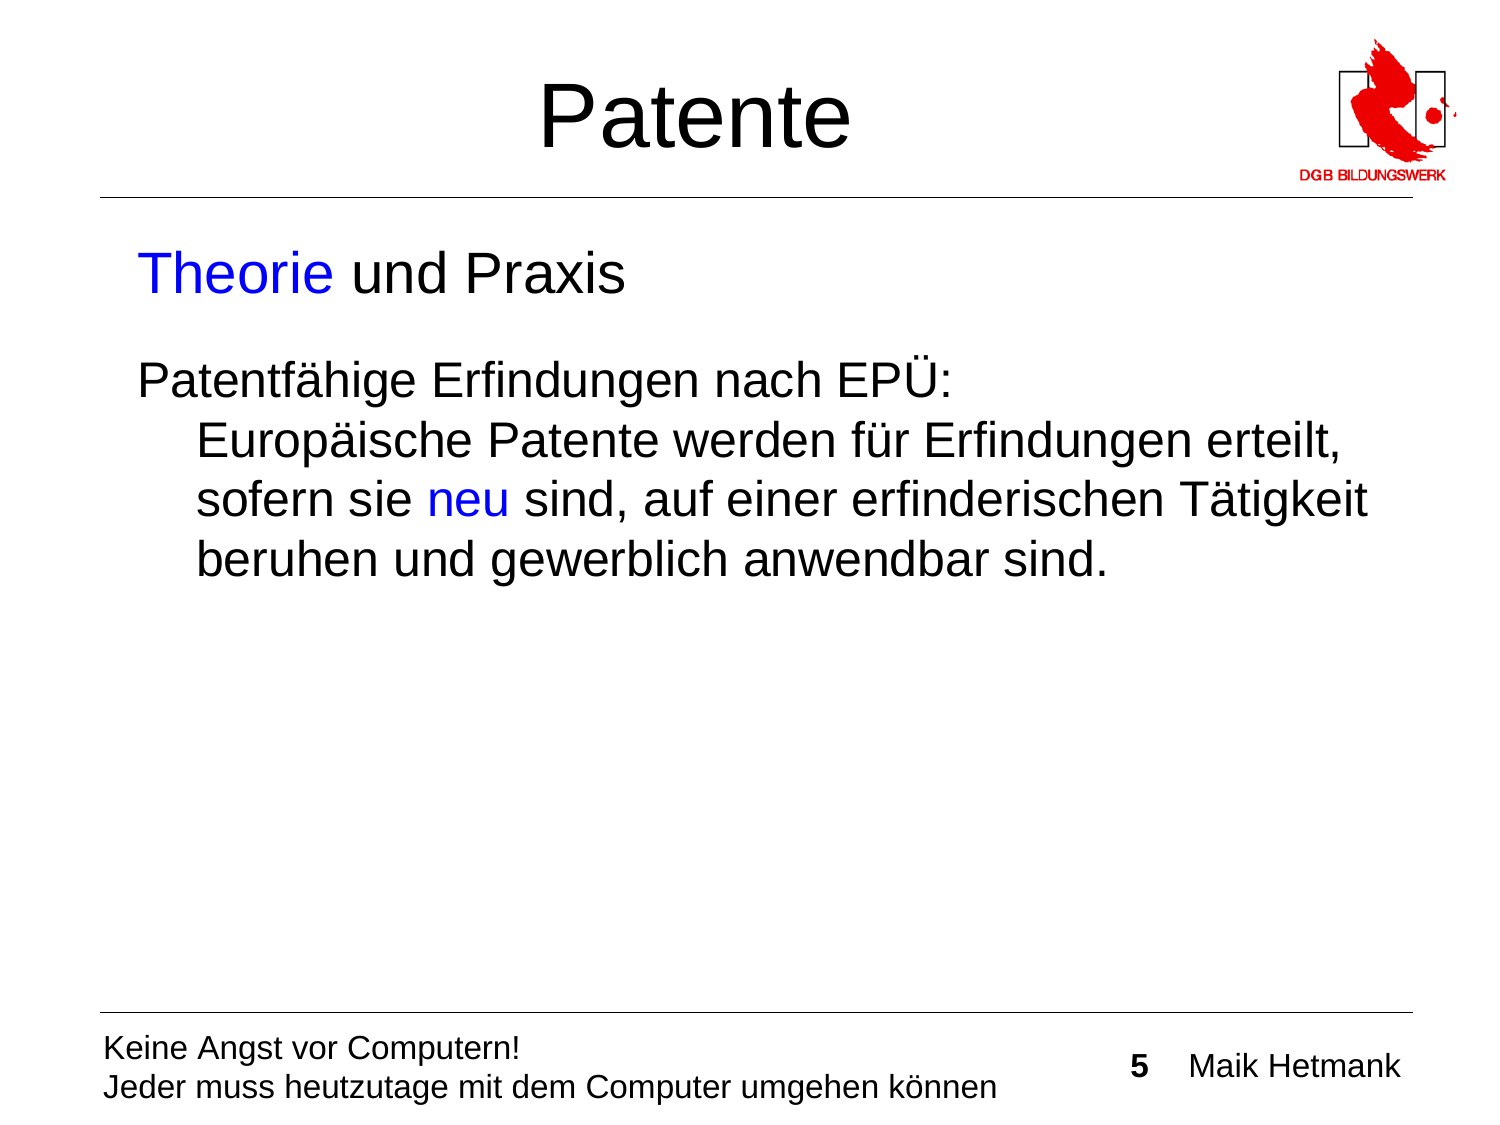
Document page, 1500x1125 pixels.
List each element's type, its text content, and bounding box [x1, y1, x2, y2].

title Patente [87, 49, 1305, 175]
text_box Theorie und Praxis [137, 236, 1407, 302]
picture [1299, 37, 1457, 181]
text_box Patentfähige Erfindungen nach EPÜ: Europäische Patente werden für Erfindungen erteilt, sofern sie neu sind, auf einer erfinderischen Tätigkeit beruhen und gewerblich anwendbar sind. [137, 348, 1407, 584]
